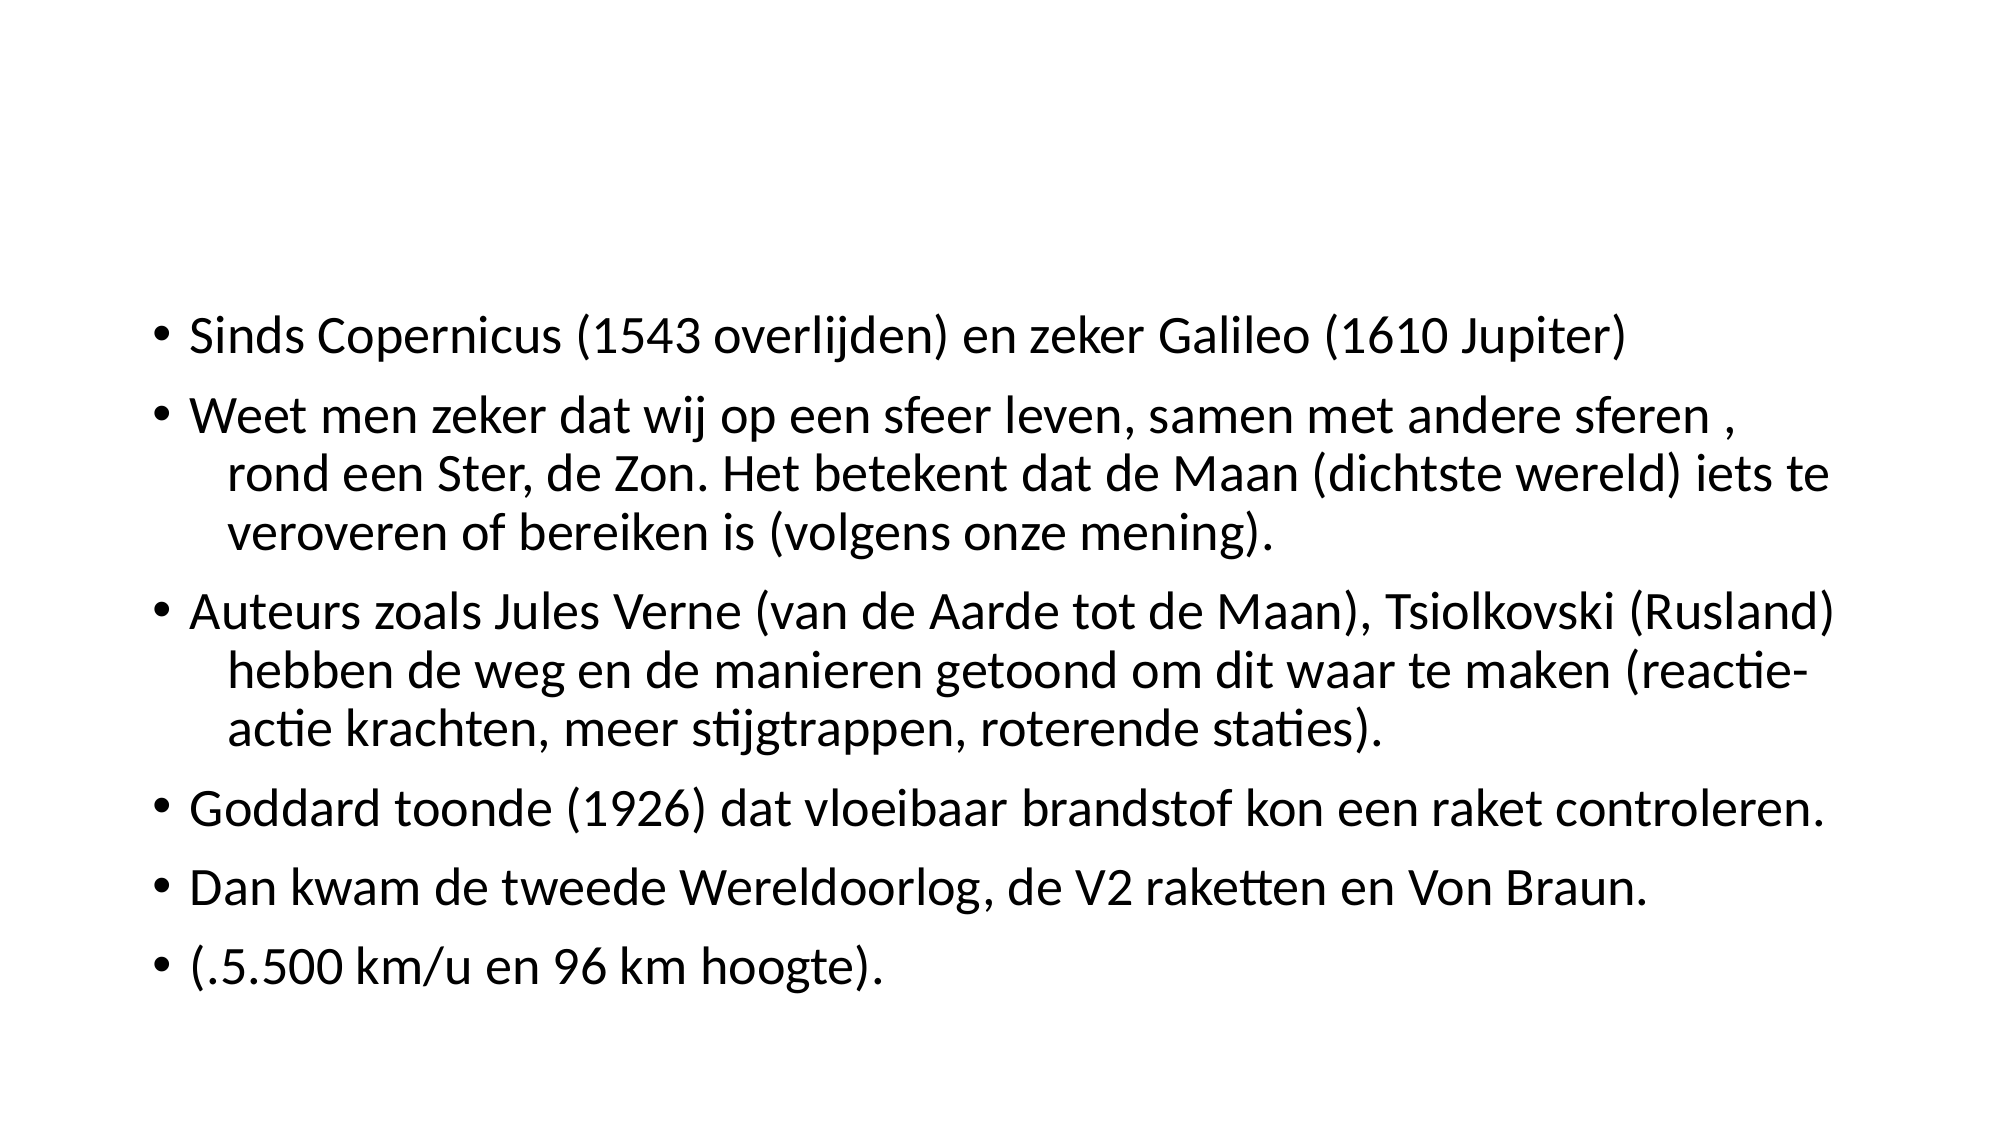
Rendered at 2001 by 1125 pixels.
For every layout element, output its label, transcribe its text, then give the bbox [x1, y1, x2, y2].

list Sinds Copernicus (1543 overlijden) en zeker Galileo (1610 Jupiter) Weet men zeker dat wij op een sfeer leven, samen met andere sferen , rond een Ster, de Zon. Het betekent dat de Maan (dichtste wereld) iets te veroveren of bereiken is (volgens onze mening). Auteurs zoals Jules Verne (van de Aarde tot de Maan), Tsiolkovski (Rusland) hebben de weg en de manieren getoond om dit waar te maken (reactie-actie krachten, meer stijgtrappen, roterende staties). Goddard toonde (1926) dat vloeibaar brandstof kon een raket controleren. Dan kwam de tweede Wereldoorlog, de V2 raketten en Von Braun. (.5.500 km/u en 96 km hoogte). [137, 299, 1863, 1014]
